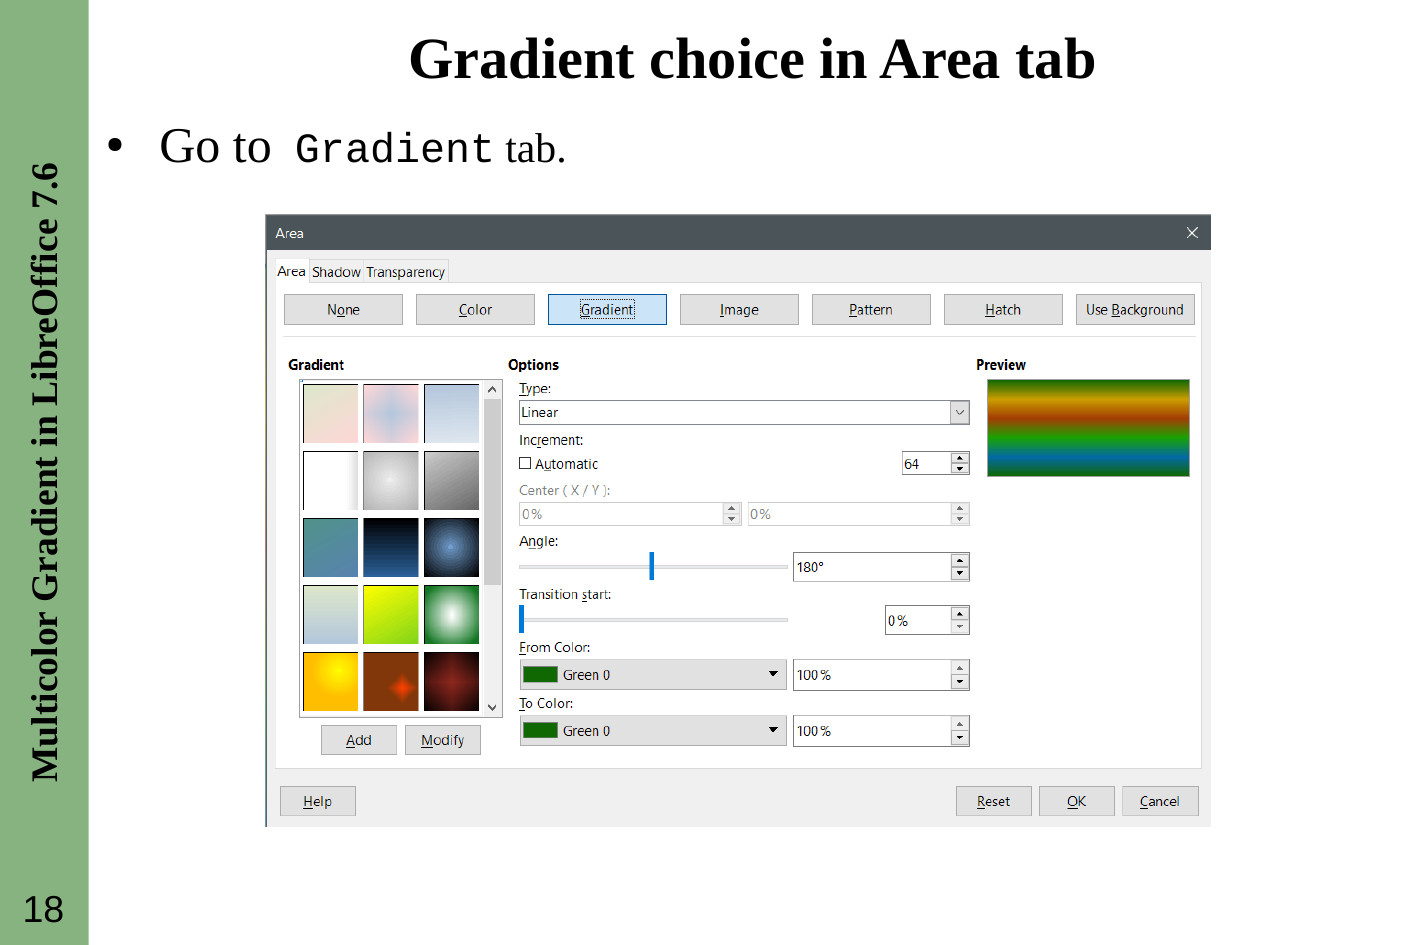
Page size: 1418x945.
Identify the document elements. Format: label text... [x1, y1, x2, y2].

list Go to Gradient tab. [88, 118, 1211, 215]
picture [265, 214, 1211, 827]
title Gradient choice in Area tab [88, 0, 1418, 119]
